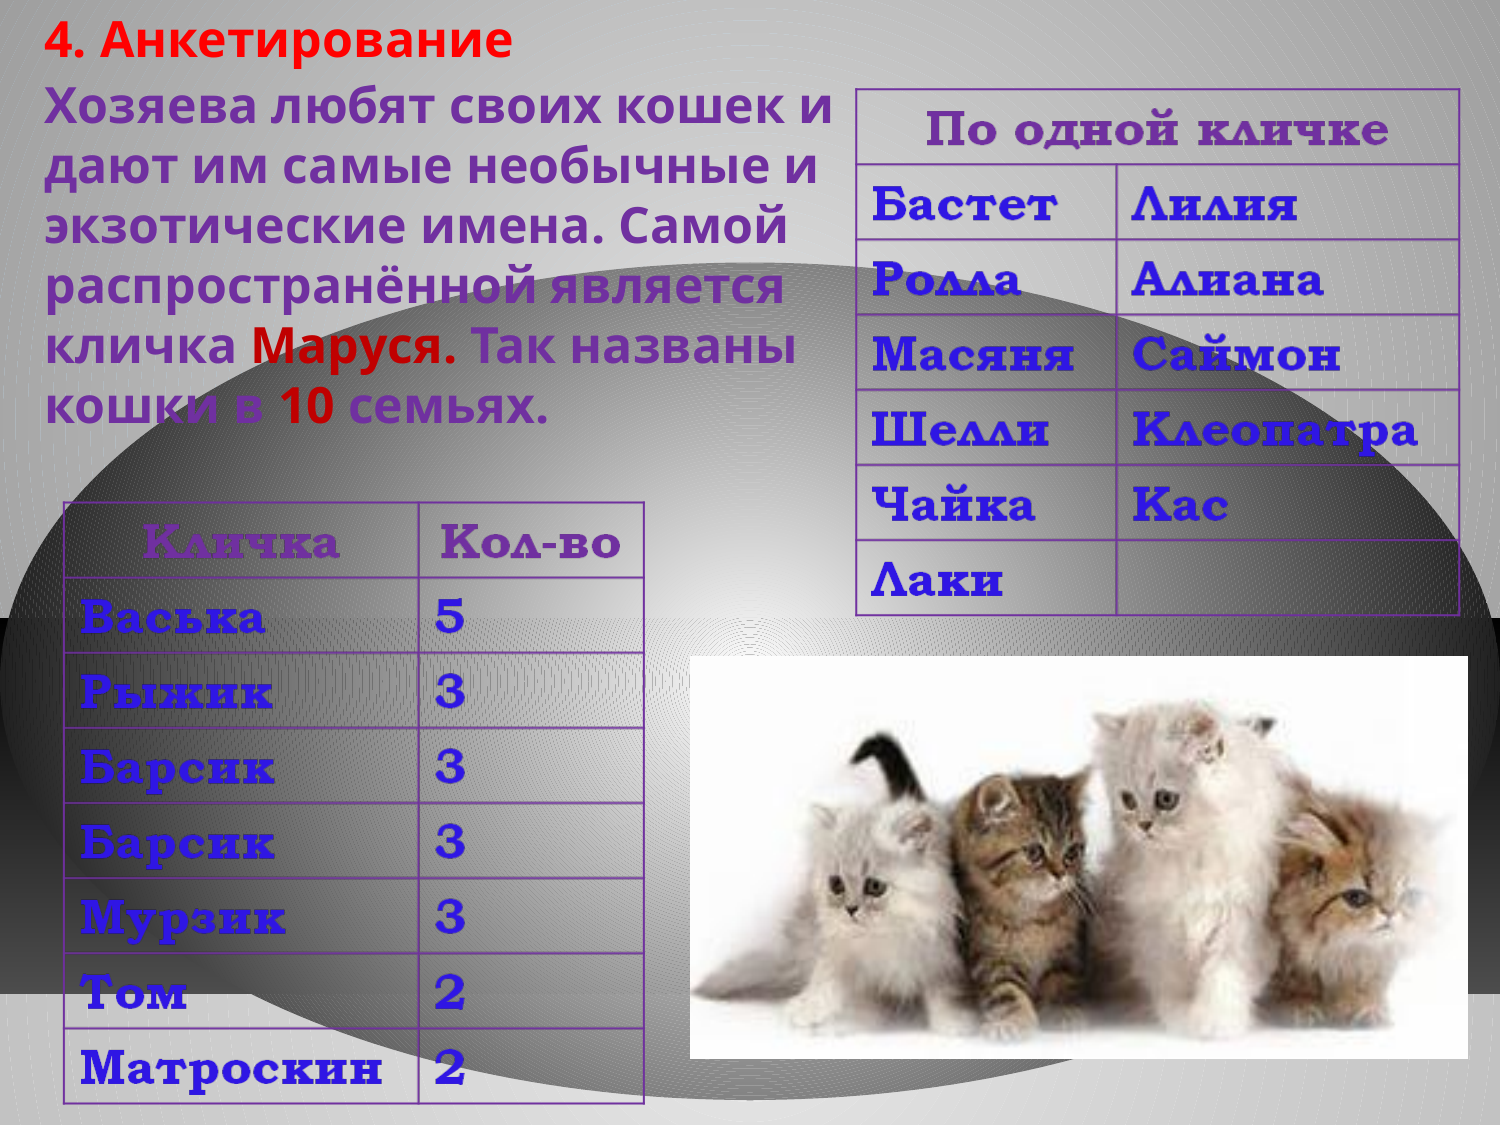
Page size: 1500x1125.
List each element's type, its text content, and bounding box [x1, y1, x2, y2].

text_box Хозяева любят своих кошек и дают им самые необычные и экзотические имена. Самой распространённой является кличка Маруся. Так названы кошки в 10 семьях. [29, 66, 857, 506]
picture [52, 490, 656, 1115]
picture [690, 657, 1468, 1059]
text_box 4. Анкетирование [29, 0, 529, 66]
picture [844, 78, 1472, 627]
